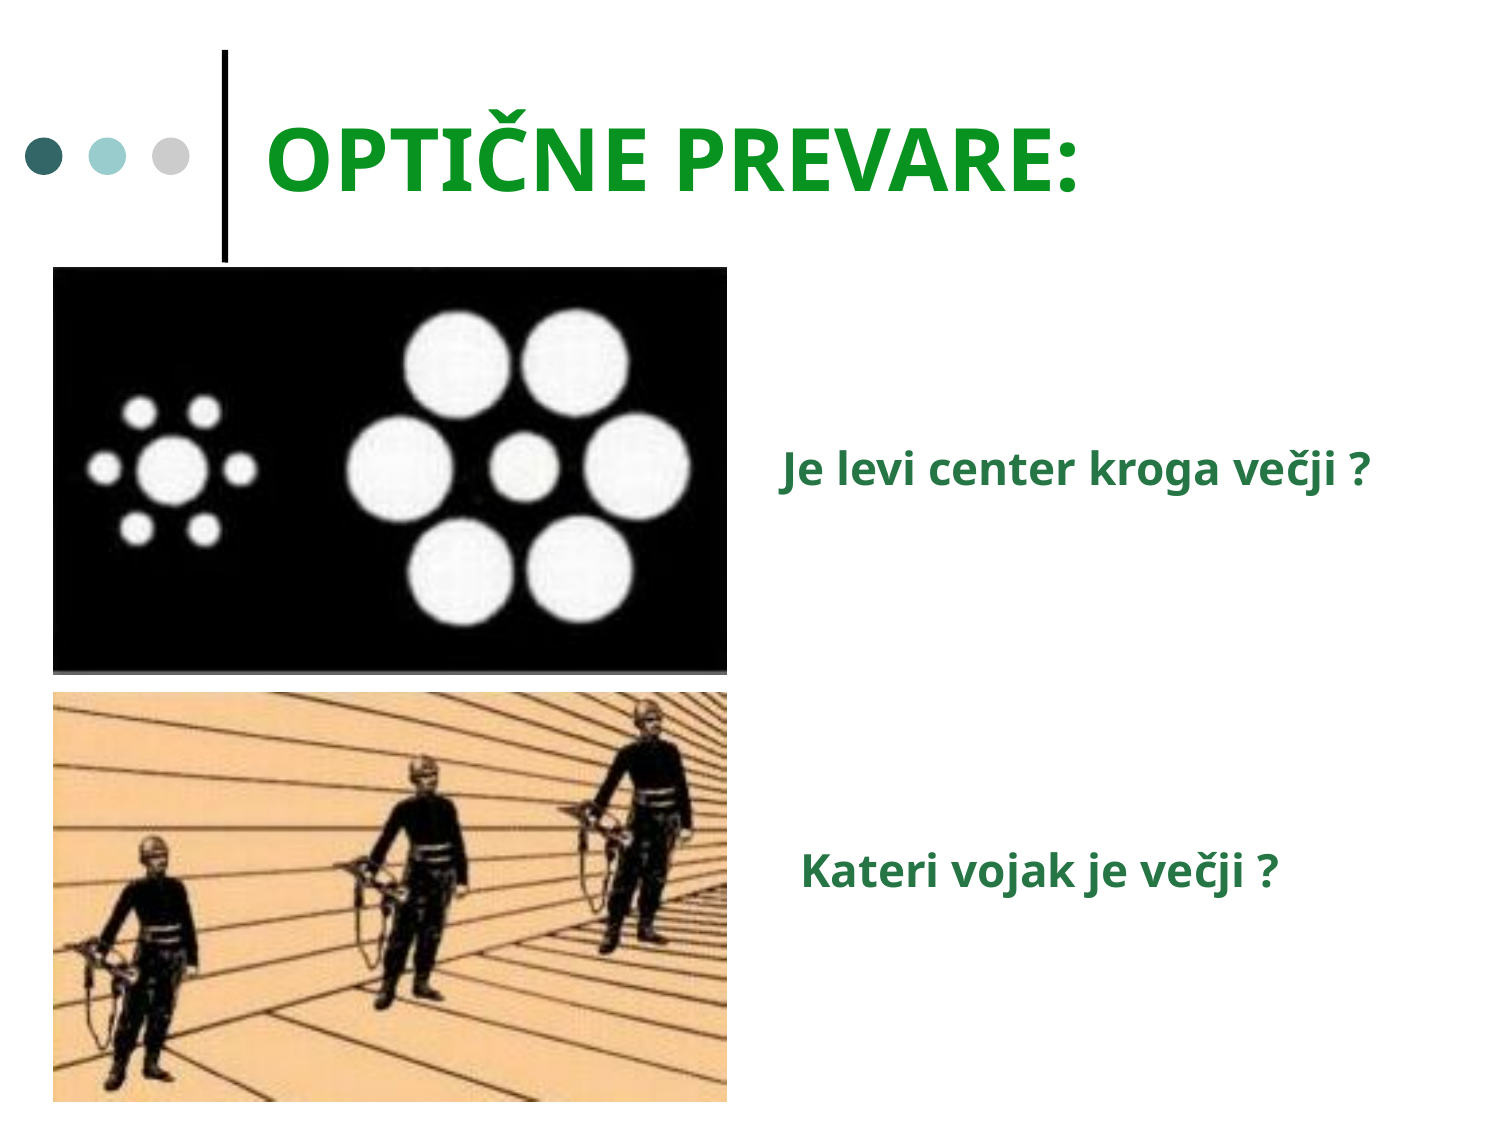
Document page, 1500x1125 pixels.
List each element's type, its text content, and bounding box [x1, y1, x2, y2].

title OPTIČNE PREVARE: [249, 31, 1400, 282]
picture [53, 692, 727, 1102]
text_box Kateri vojak je večji ? [785, 834, 1402, 904]
picture [53, 267, 727, 675]
text_box Je levi center kroga večji ? [767, 432, 1500, 503]
